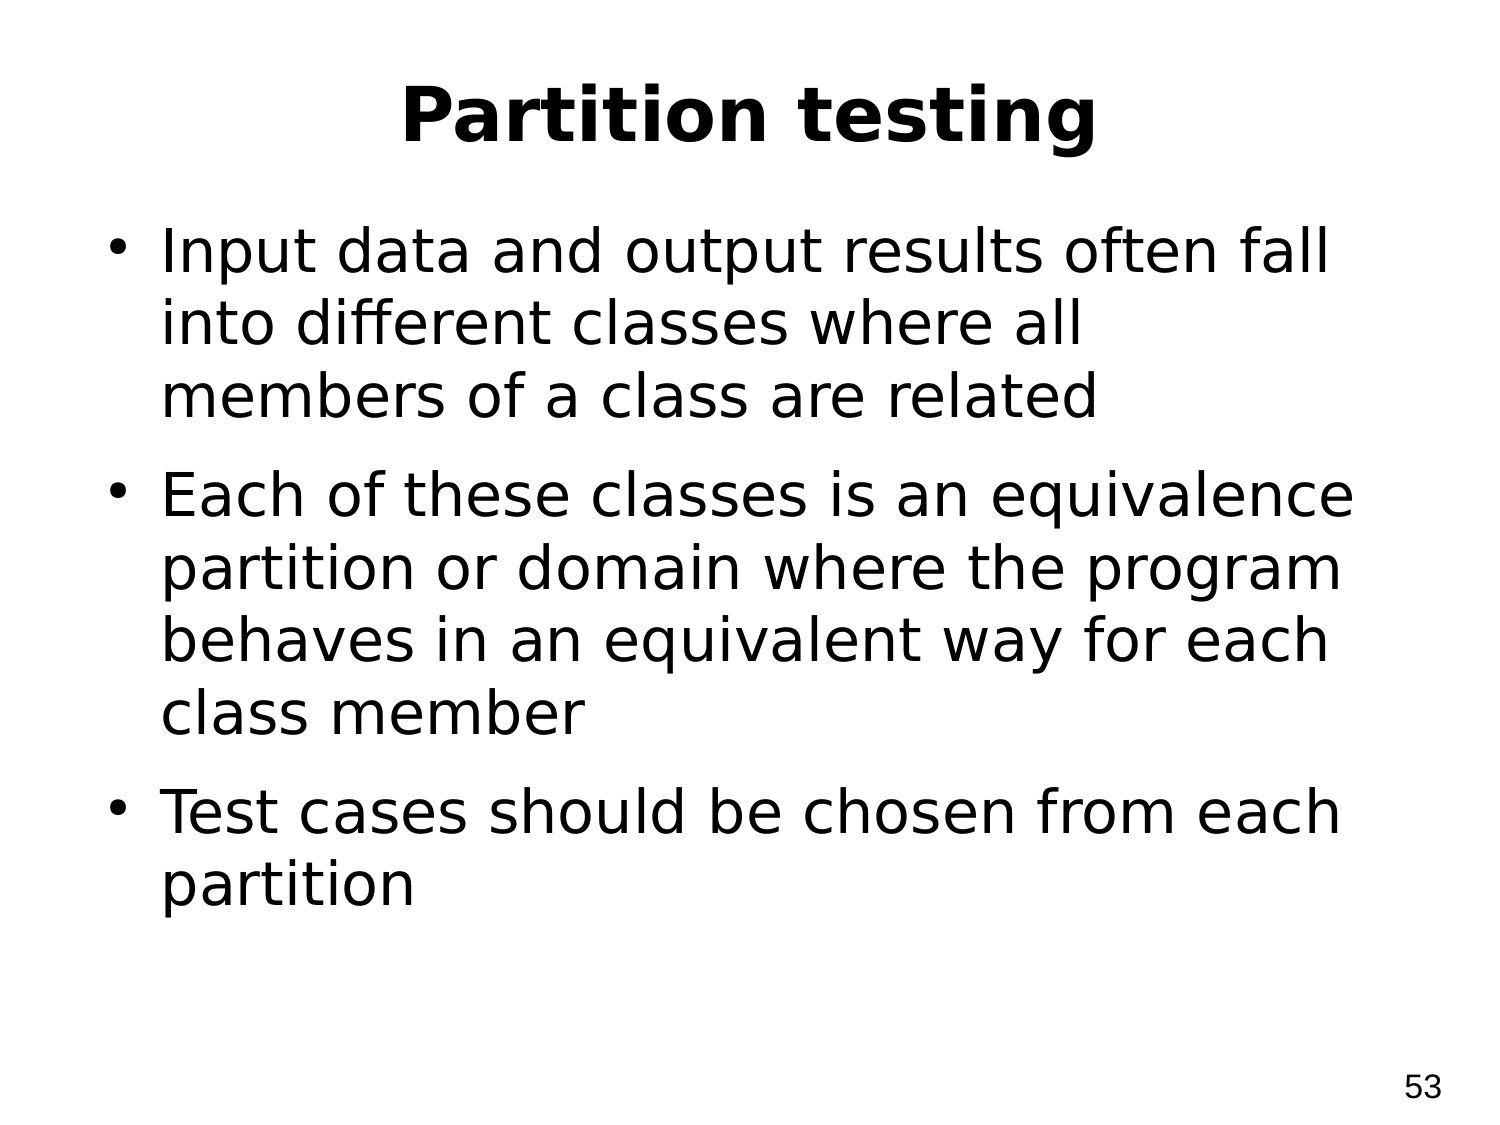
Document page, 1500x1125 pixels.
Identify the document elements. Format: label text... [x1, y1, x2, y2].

list Input data and output results often fall into different classes where all members of a class are related Each of these classes is an equivalence partition or domain where the program behaves in an equivalent way for each class member Test cases should be chosen from each partition [75, 204, 1395, 1075]
title Partition testing [75, 44, 1425, 177]
